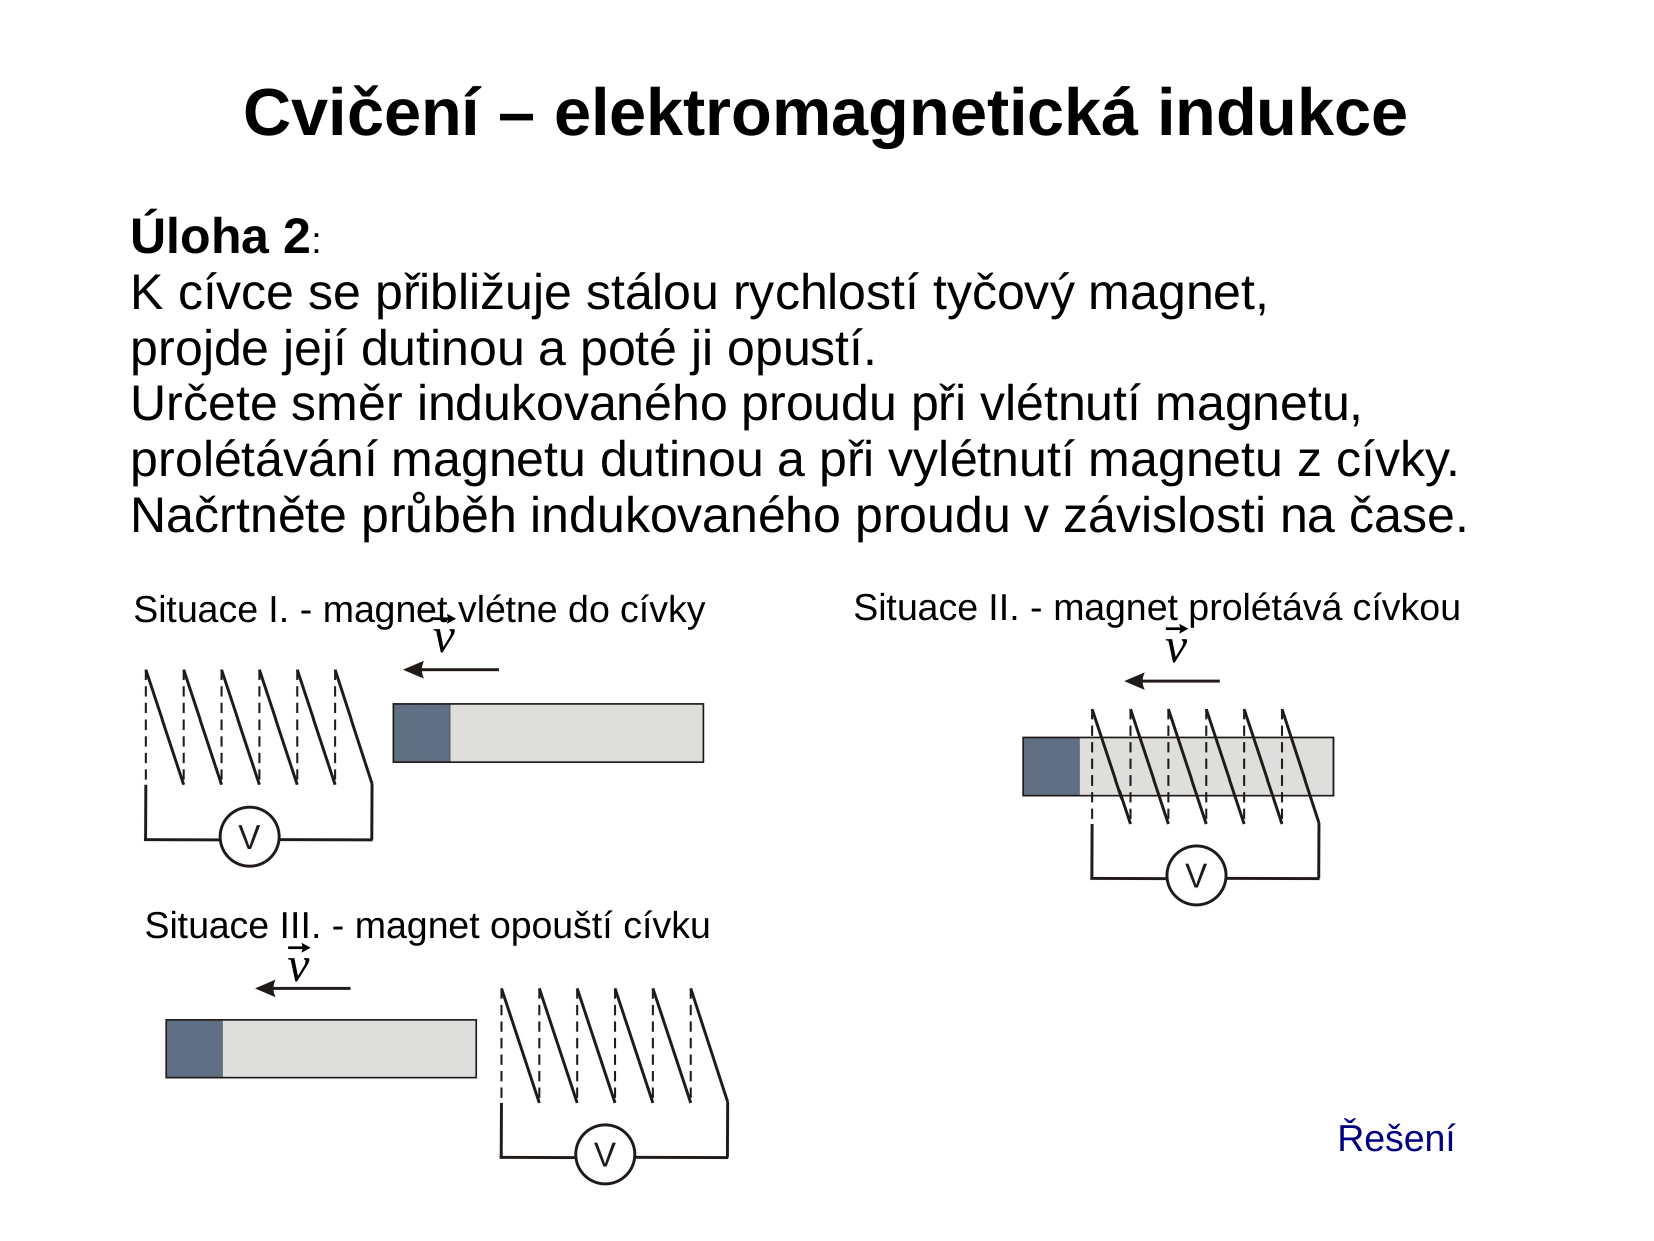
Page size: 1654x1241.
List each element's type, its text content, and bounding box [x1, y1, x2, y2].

text_box Řešení [1322, 1110, 1607, 1168]
text_box Situace I. - magnet vlétne do cívky [118, 580, 721, 638]
chart [425, 607, 465, 663]
title Cvičení – elektromagnetická indukce [82, 46, 1571, 178]
text_box Situace II. - magnet prolétává cívkou [838, 578, 1477, 636]
chart [279, 935, 319, 992]
picture [153, 955, 753, 1200]
text_box Situace III. - magnet opouští cívku [129, 897, 815, 955]
text_box Úloha 2: K cívce se přibližuje stálou rychlostí tyčový magnet, projde její dutinou a poté ji opustí. Určete směr indukovaného proudu při vlétnutí magnetu, prolétávání magnetu dutinou a při vylétnutí magnetu z cívky. Načrtněte průběh indukovaného proudu v závislosti na čase. [116, 200, 1485, 608]
chart [1157, 617, 1197, 674]
picture [907, 642, 1548, 916]
picture [121, 638, 721, 884]
